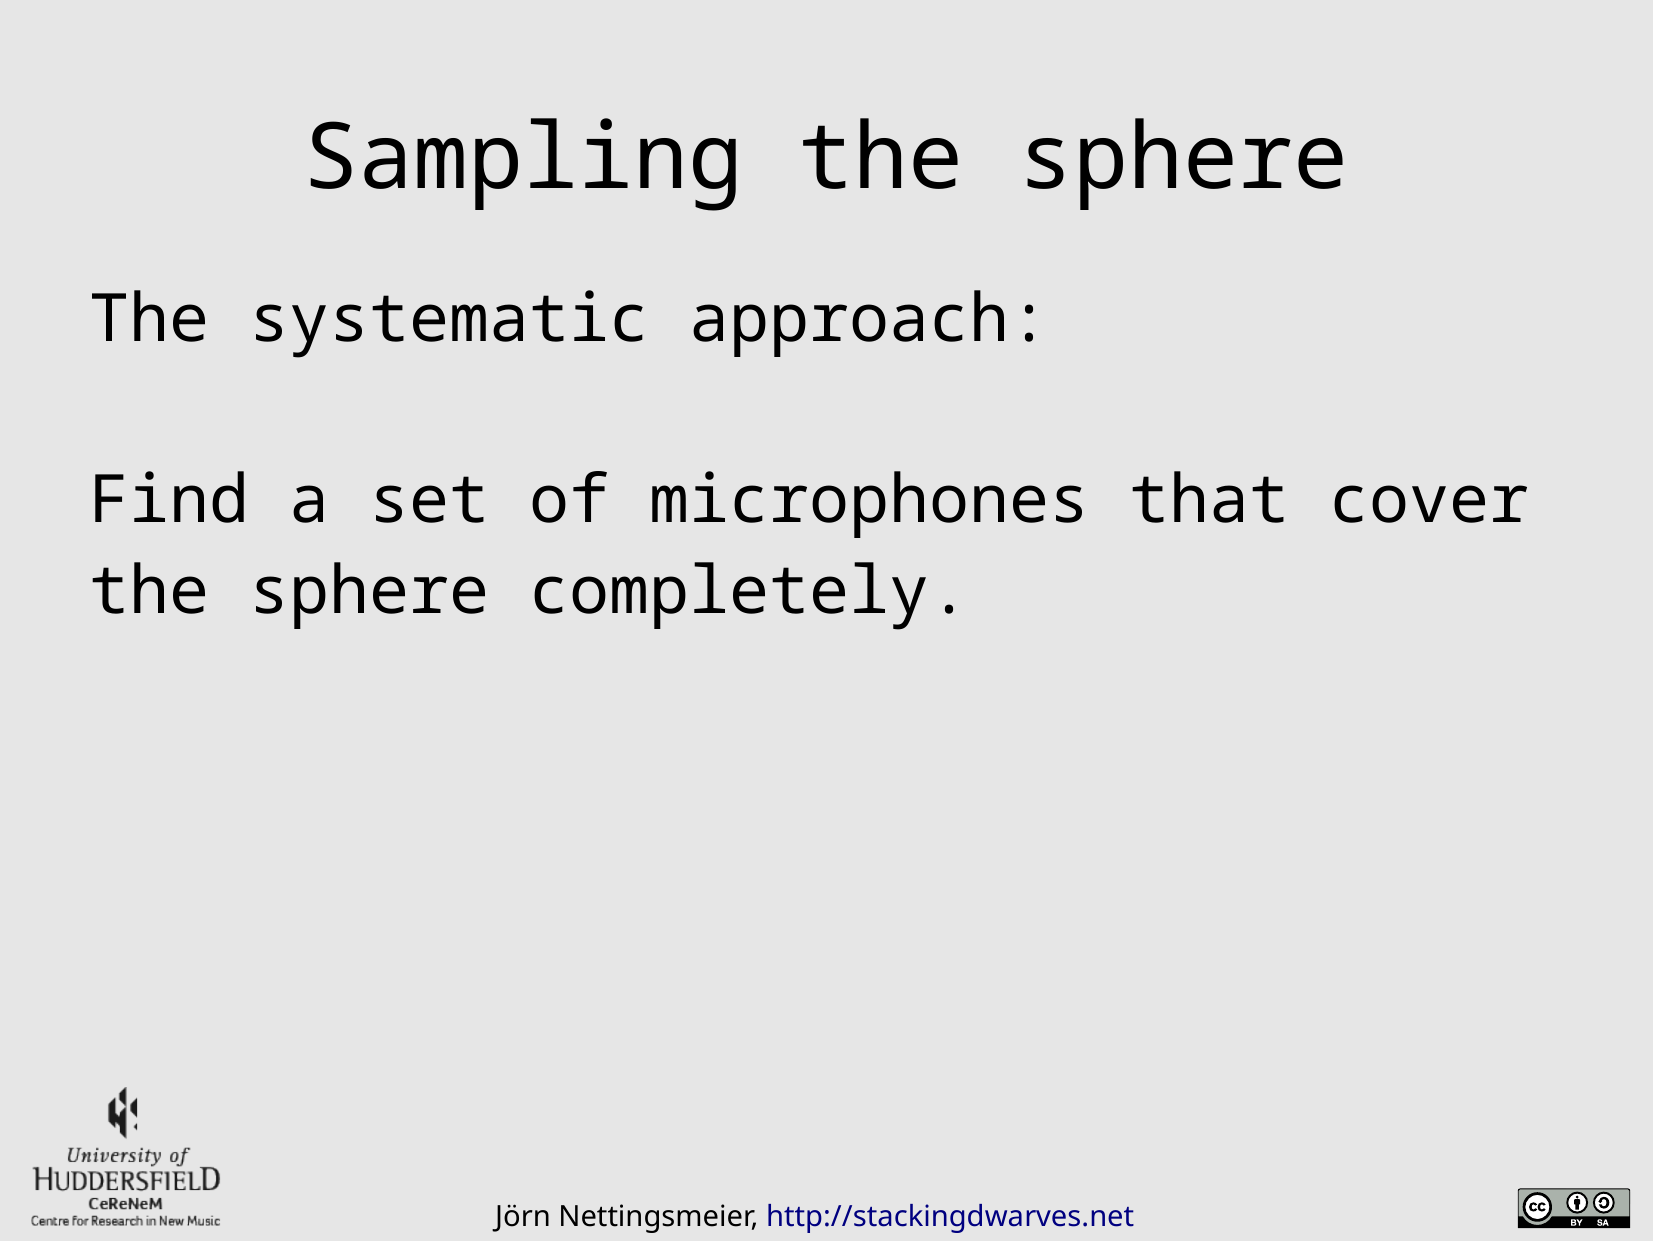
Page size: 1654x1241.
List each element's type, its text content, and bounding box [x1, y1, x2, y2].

picture [31, 1087, 222, 1229]
title Sampling the sphere [82, 49, 1571, 257]
text_box The systematic approach: Find a set of microphones that cover the sphere completely. [75, 262, 1576, 589]
